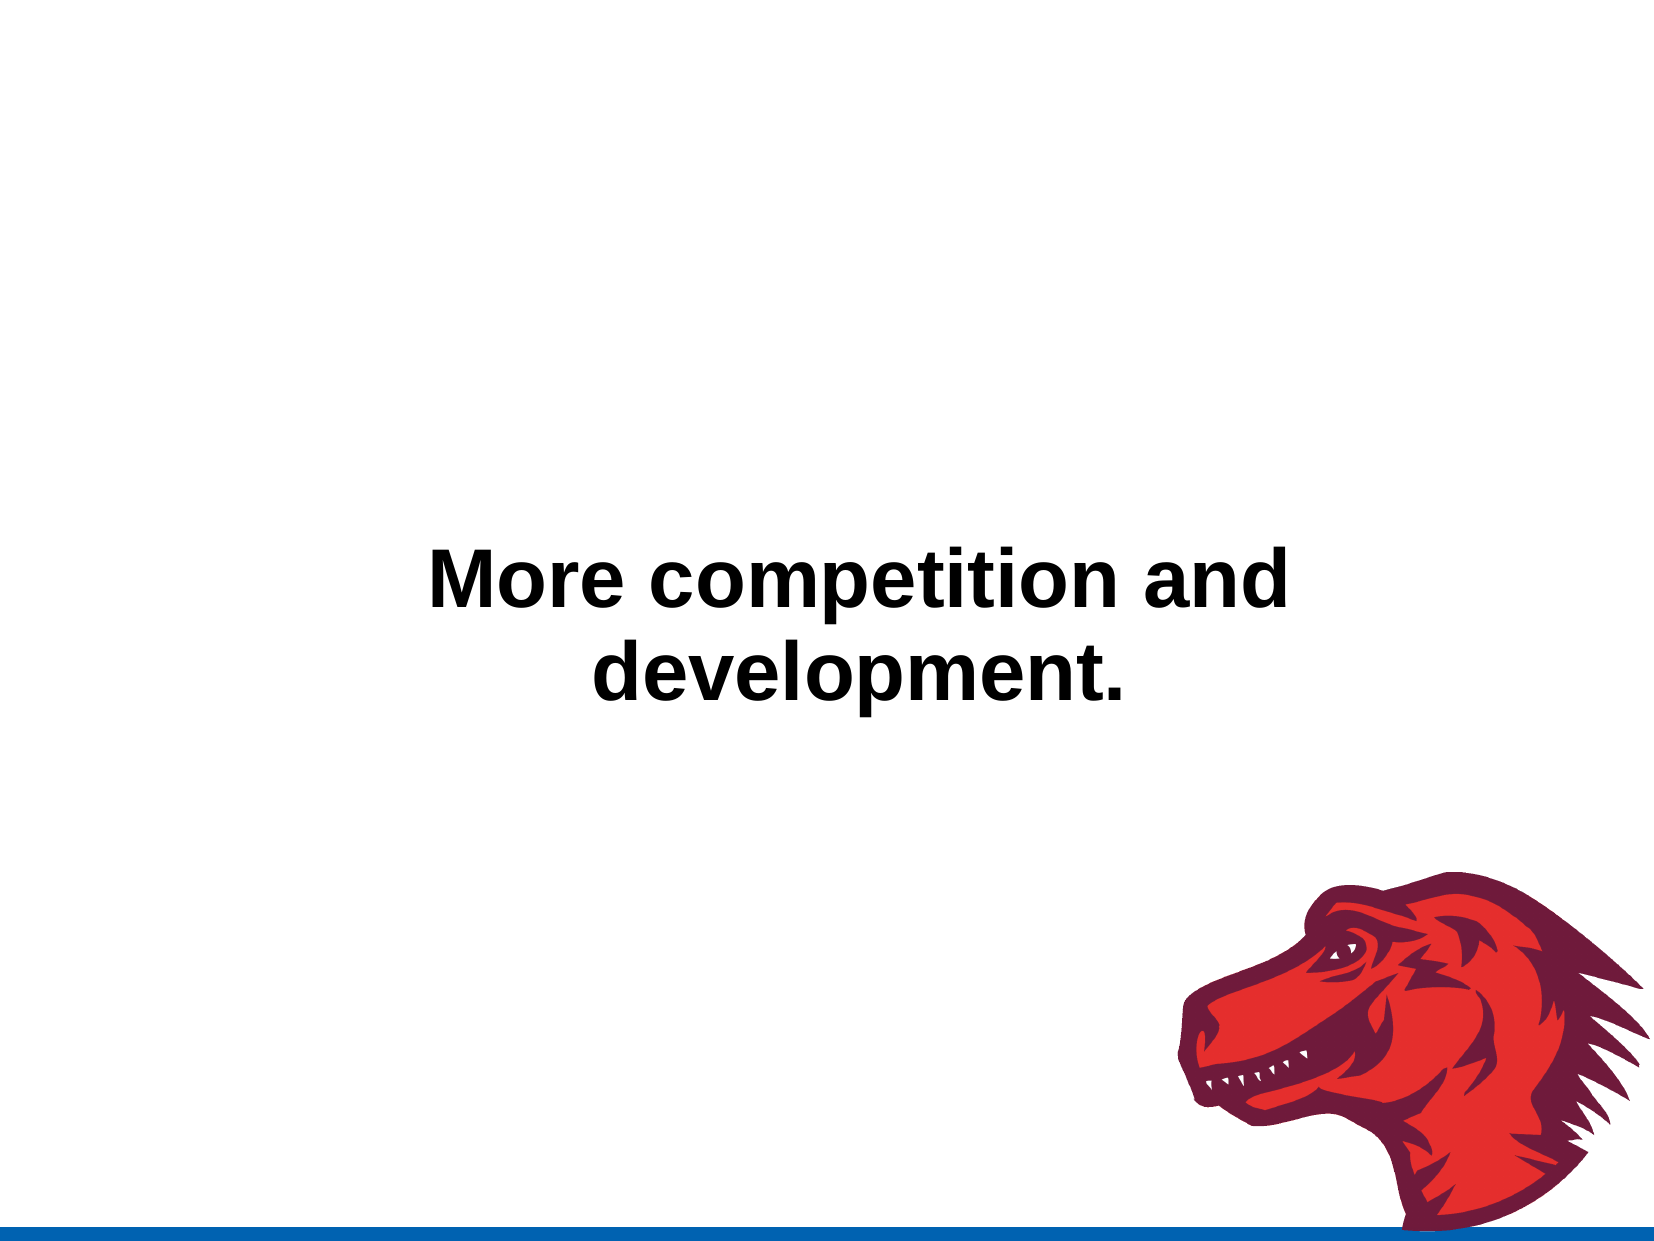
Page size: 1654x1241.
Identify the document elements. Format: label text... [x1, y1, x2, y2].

text_box More competition and development. [412, 525, 1308, 726]
picture [1171, 872, 1654, 1241]
